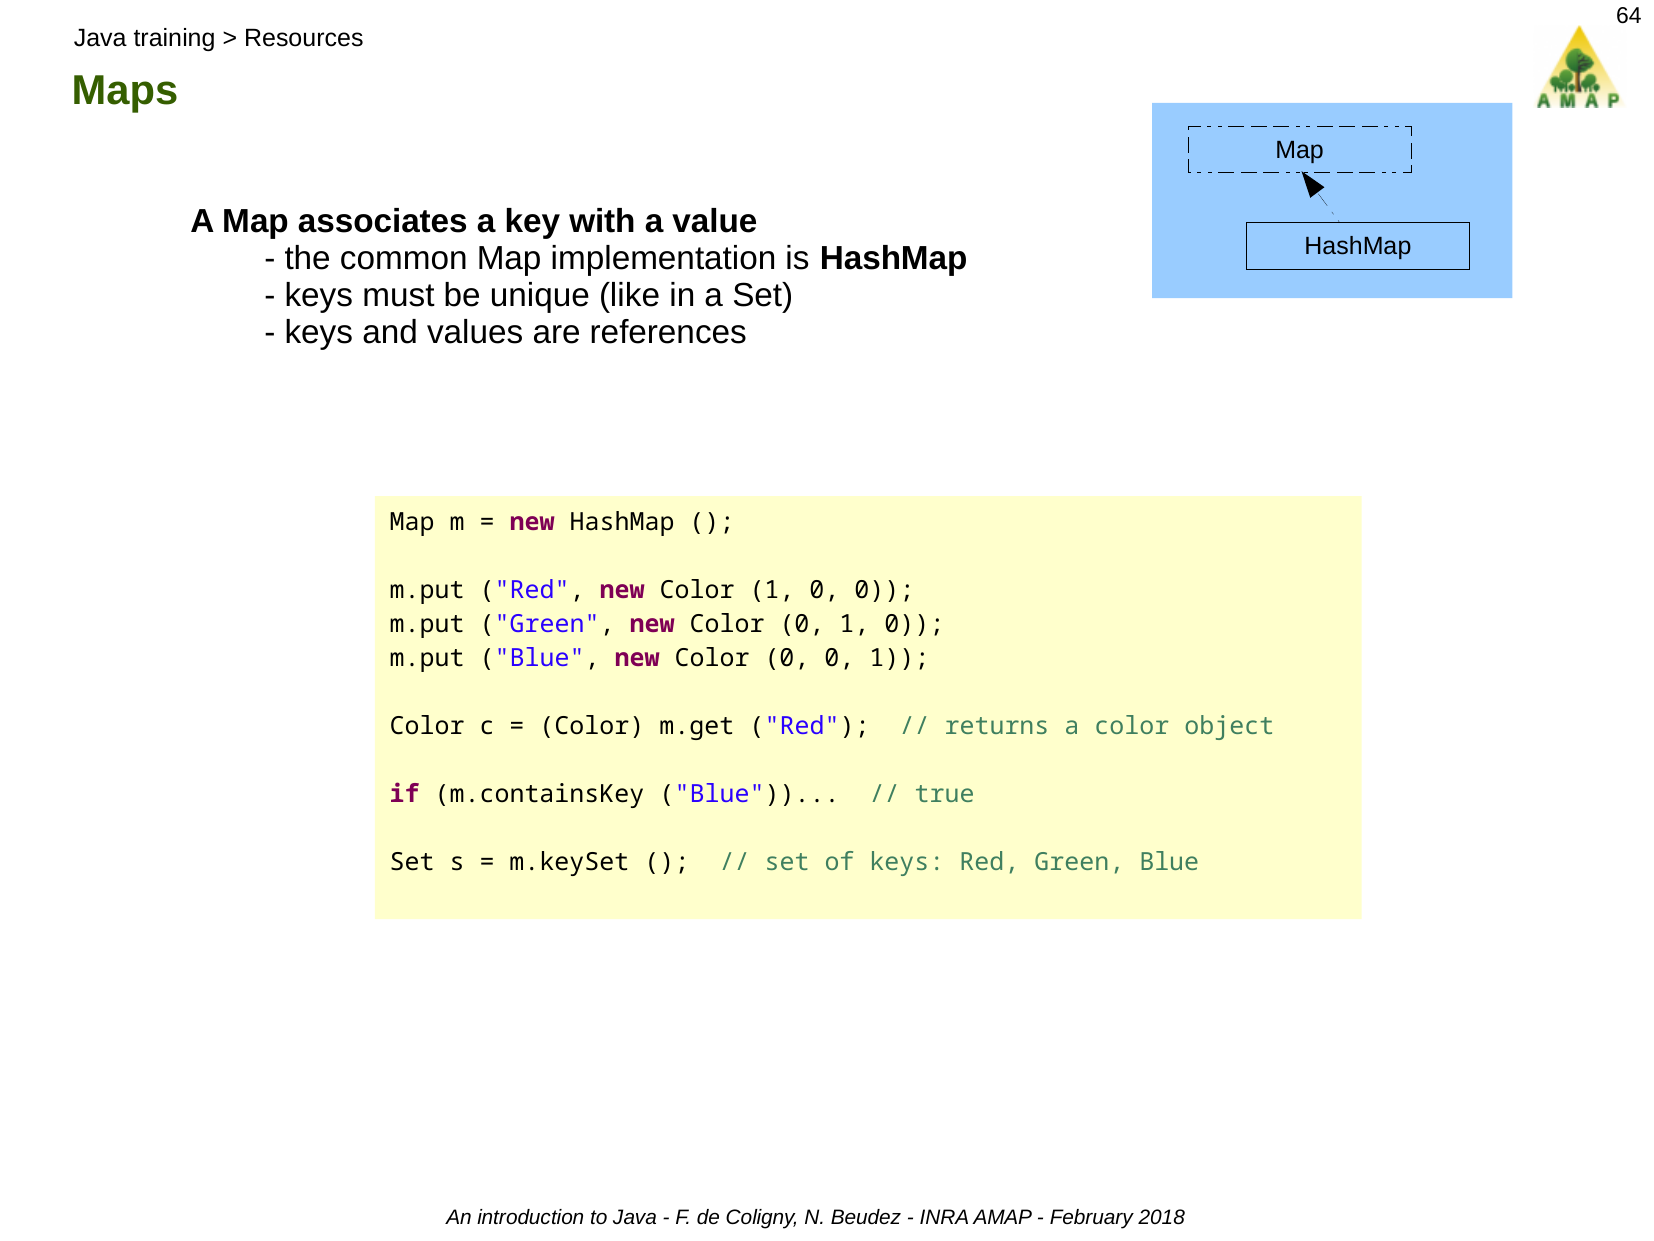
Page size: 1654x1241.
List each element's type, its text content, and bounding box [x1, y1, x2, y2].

text_box A Map associates a key with a value - the common Map implementation is HashMap - keys must be unique (like in a Set) - keys and values are references [175, 194, 1021, 360]
text_box [1152, 121, 1513, 299]
text_box HashMap [1246, 222, 1470, 270]
text_box Map m = new HashMap (); m.put ("Red", new Color (1, 0, 0)); m.put ("Green", new Color (0, 1, 0)); m.put ("Blue", new Color (0, 0, 1)); Color c = (Color) m.get ("Red"); // returns a color object if (m.containsKey ("Blue"))... // true Set s = m.keySet (); // set of keys: Red, Green, Blue [374, 496, 1362, 863]
text_box Maps [56, 59, 1513, 121]
text_box Map [1188, 126, 1412, 173]
picture [1533, 25, 1627, 108]
text_box Java training > Resources [59, 16, 1004, 60]
